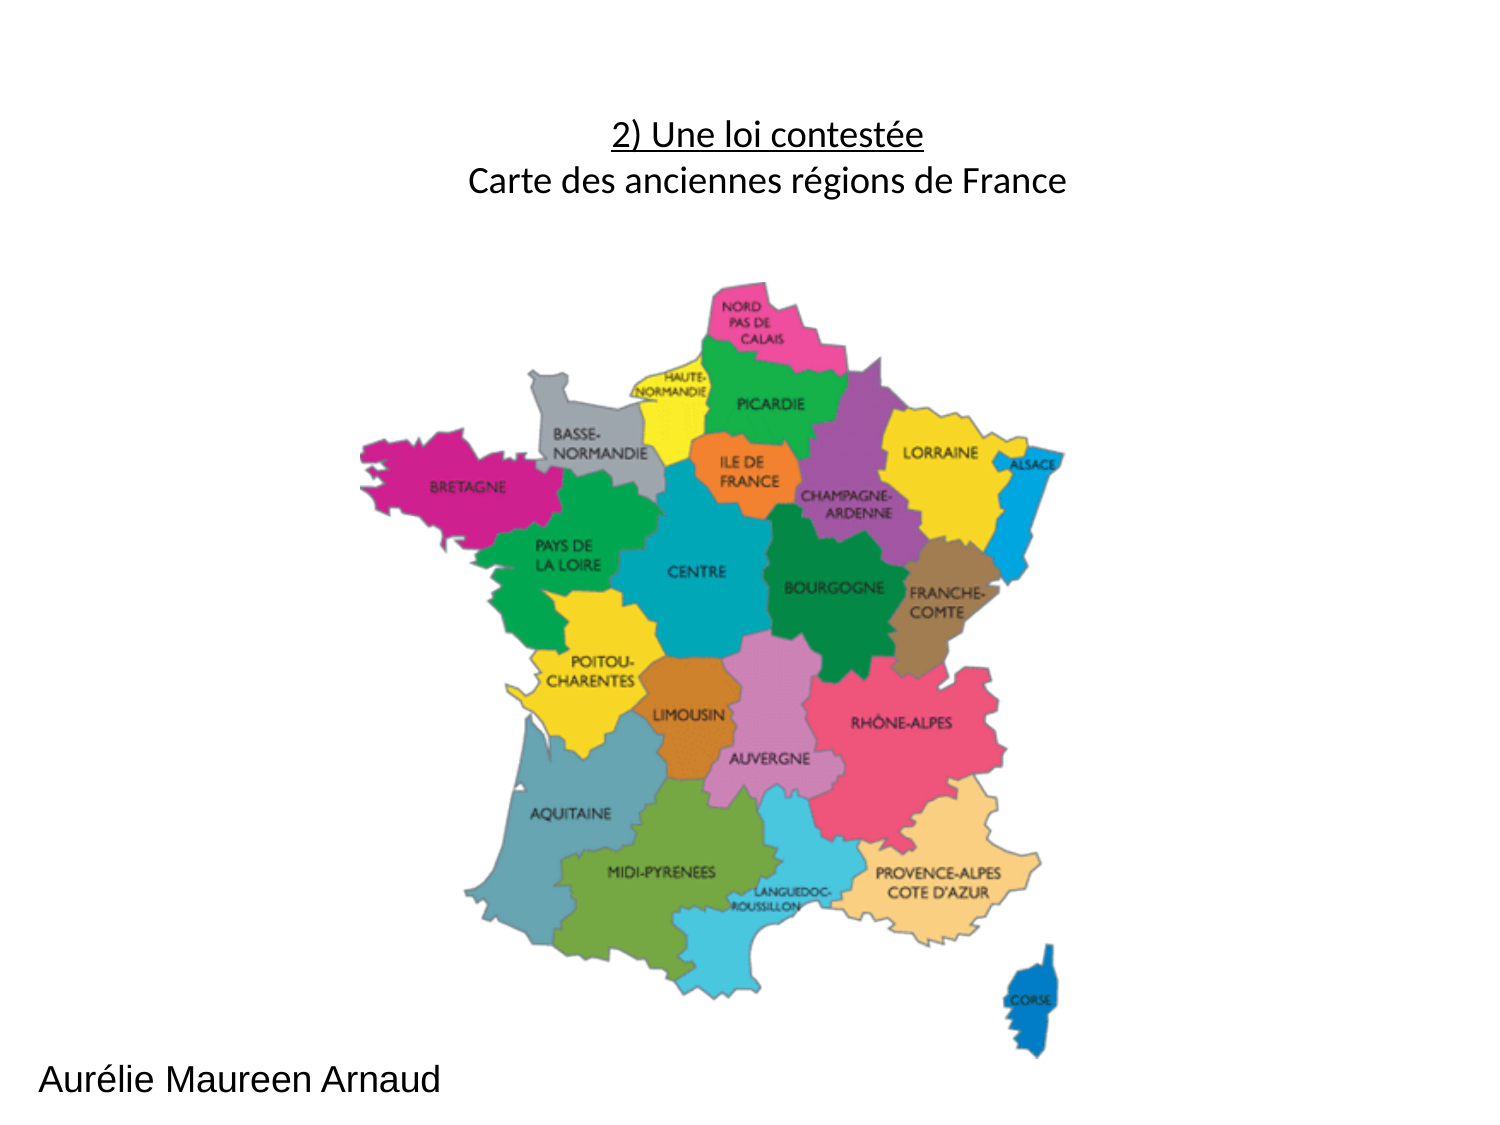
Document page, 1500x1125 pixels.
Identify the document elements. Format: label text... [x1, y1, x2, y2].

picture [360, 282, 1079, 1059]
title 2) Une loi contestée Carte des anciennes régions de France [76, 54, 1459, 256]
text_box Aurélie Maureen Arnaud [23, 1051, 697, 1108]
